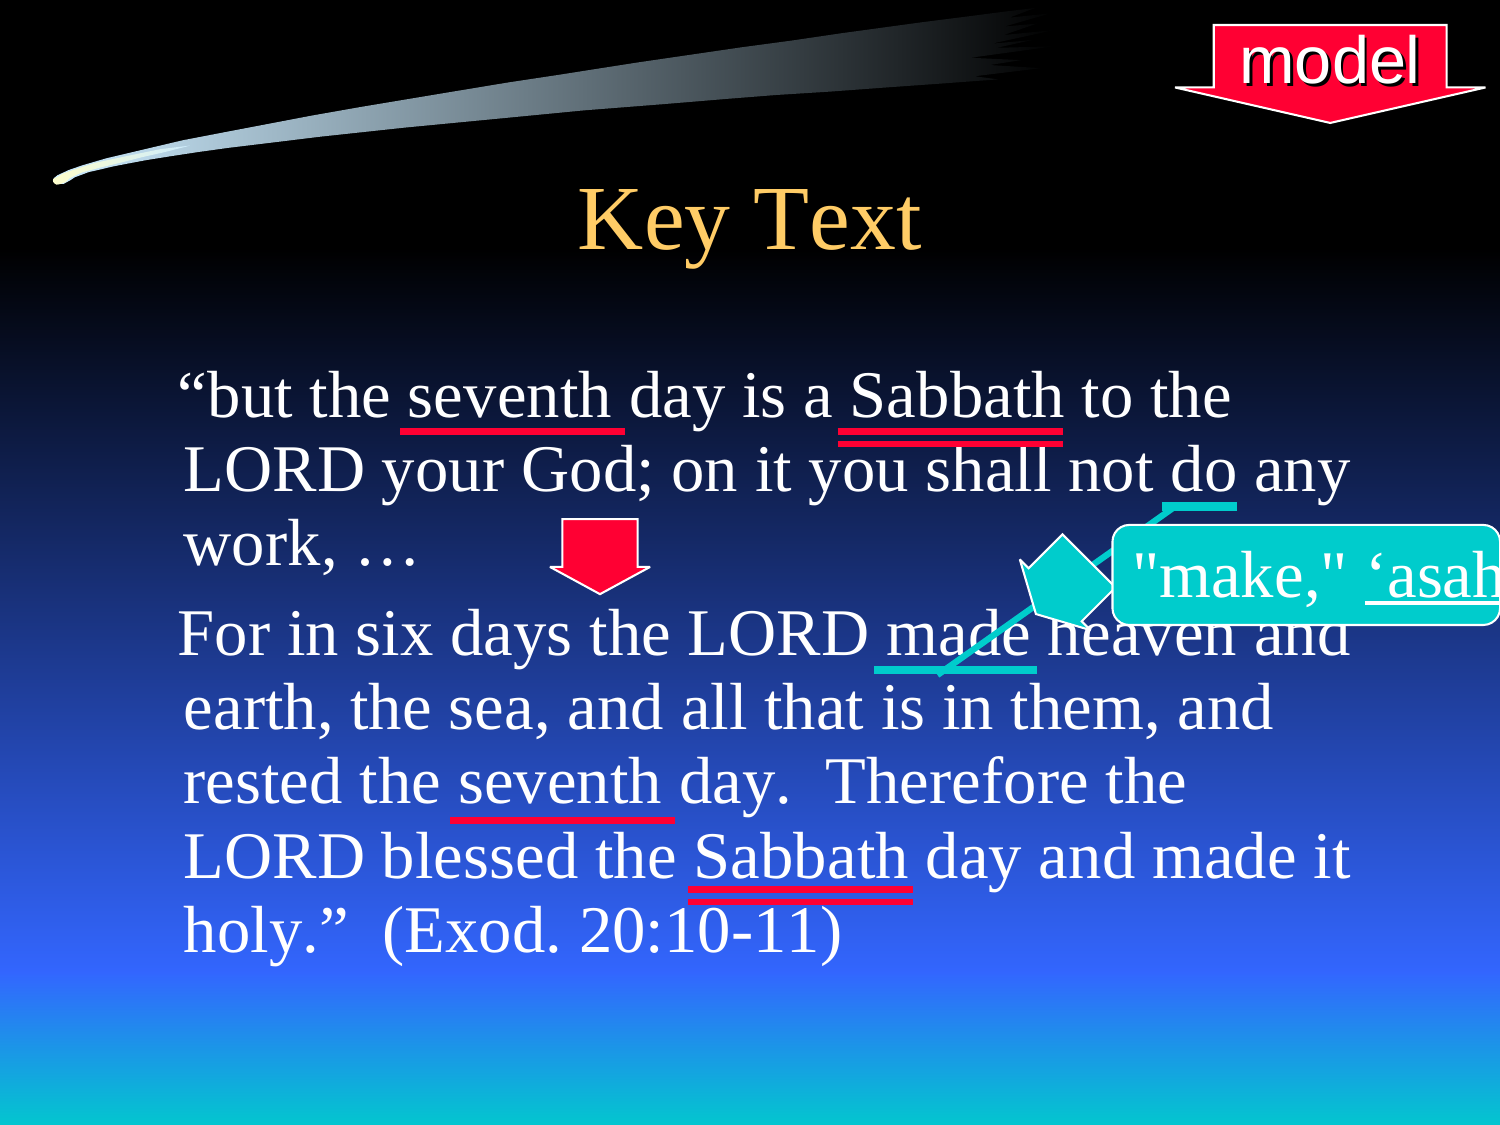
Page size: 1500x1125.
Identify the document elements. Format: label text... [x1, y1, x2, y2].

title Key Text [112, 124, 1388, 313]
list “but the seventh day is a Sabbath to the LORD your God; on it you shall not do any work, … For in six days the LORD made heaven and earth, the sea, and all that is in them, and rested the seventh day. Therefore the LORD blessed the Sabbath day and made it holy.” (Exod. 20:10-11) [112, 350, 1388, 1026]
text_box "make," ‘asah [1112, 524, 1500, 625]
text_box [1019, 534, 1112, 631]
text_box [549, 519, 651, 595]
text_box model [1175, 24, 1486, 123]
